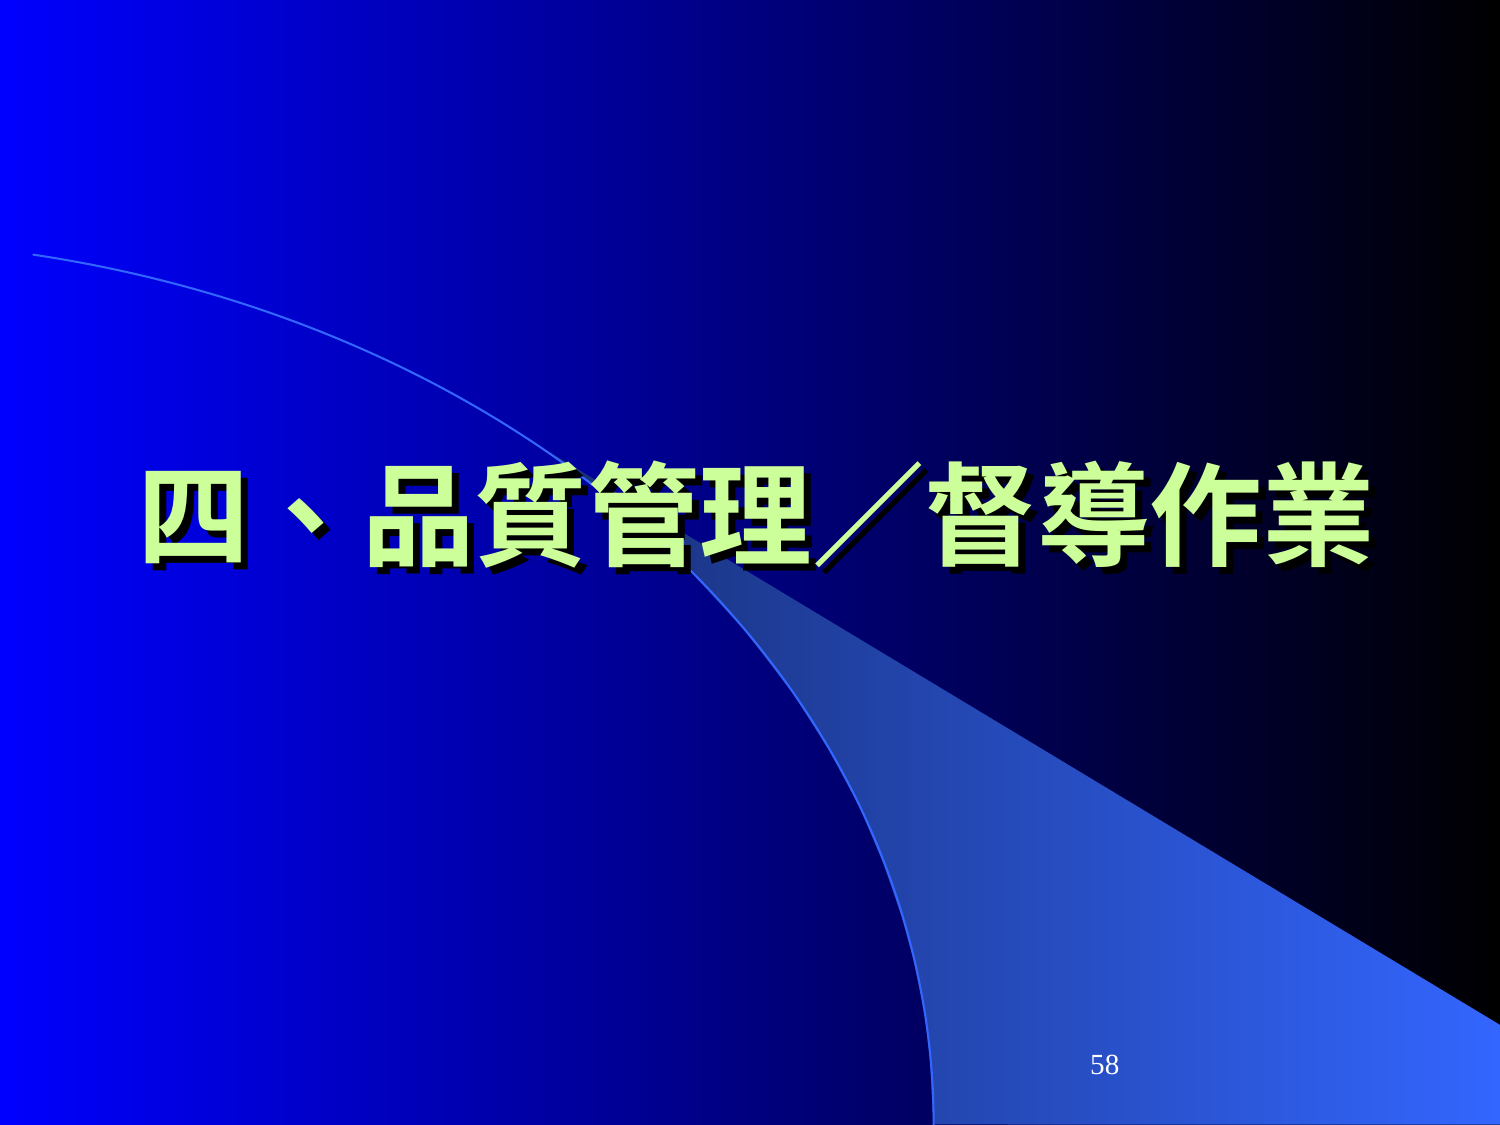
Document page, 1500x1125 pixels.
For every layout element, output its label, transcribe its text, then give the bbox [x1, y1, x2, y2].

text_box [1074, 1025, 1388, 1101]
title 四、品質管理／督導作業 [37, 399, 1476, 588]
